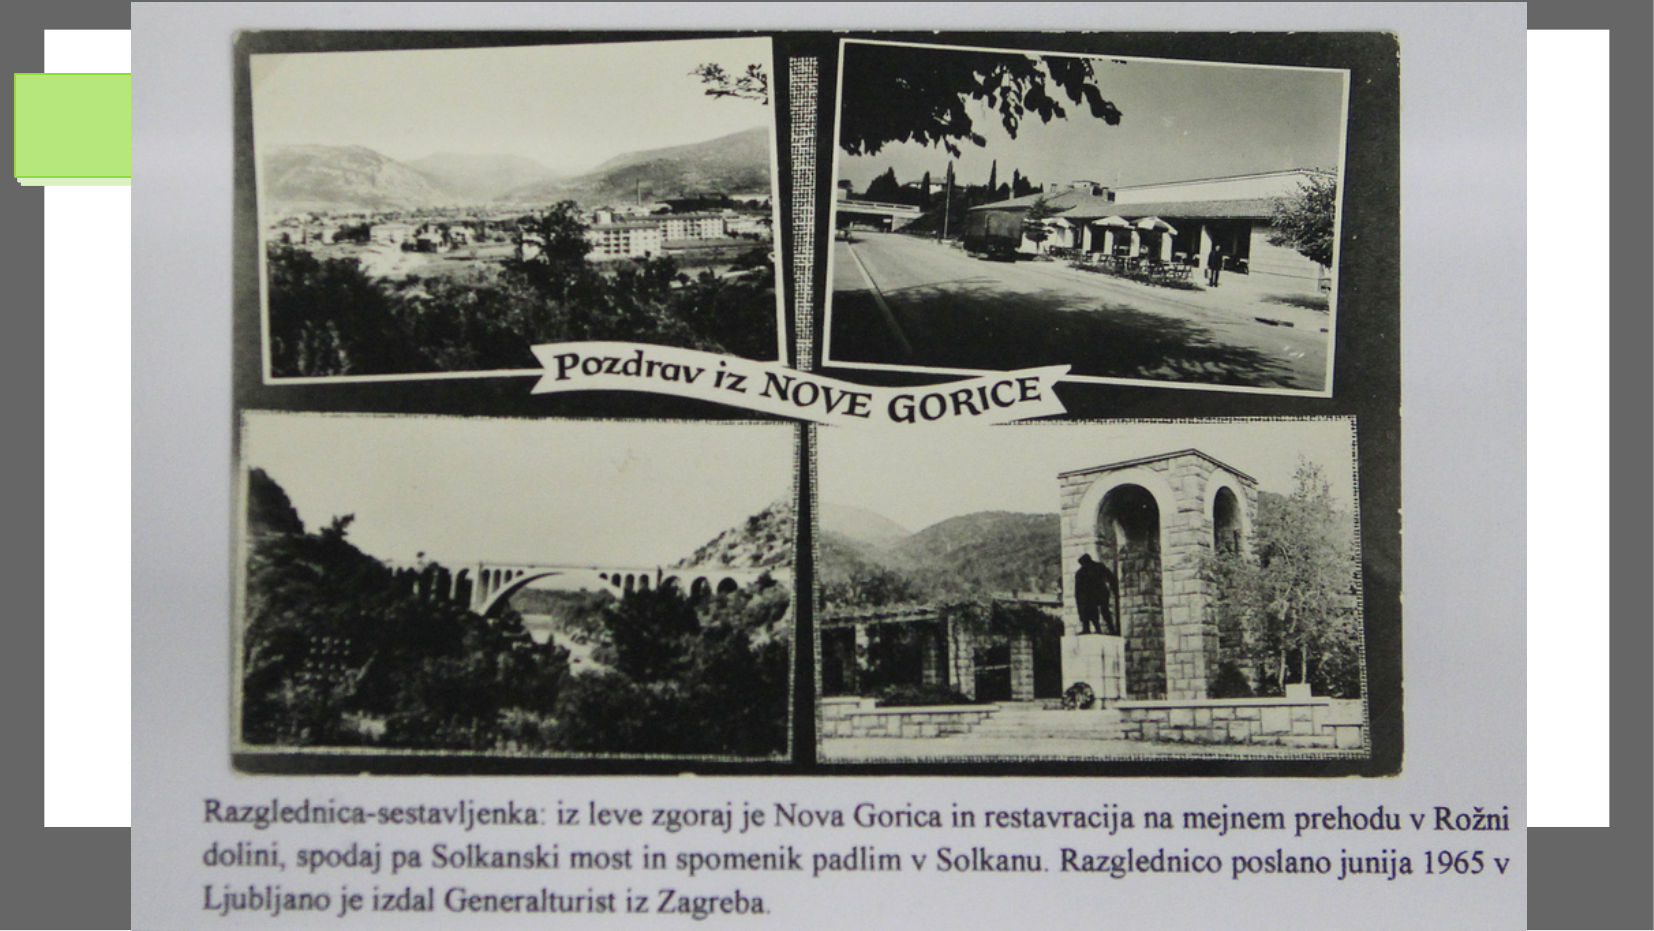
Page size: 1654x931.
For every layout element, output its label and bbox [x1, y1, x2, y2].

picture [131, 2, 1527, 931]
